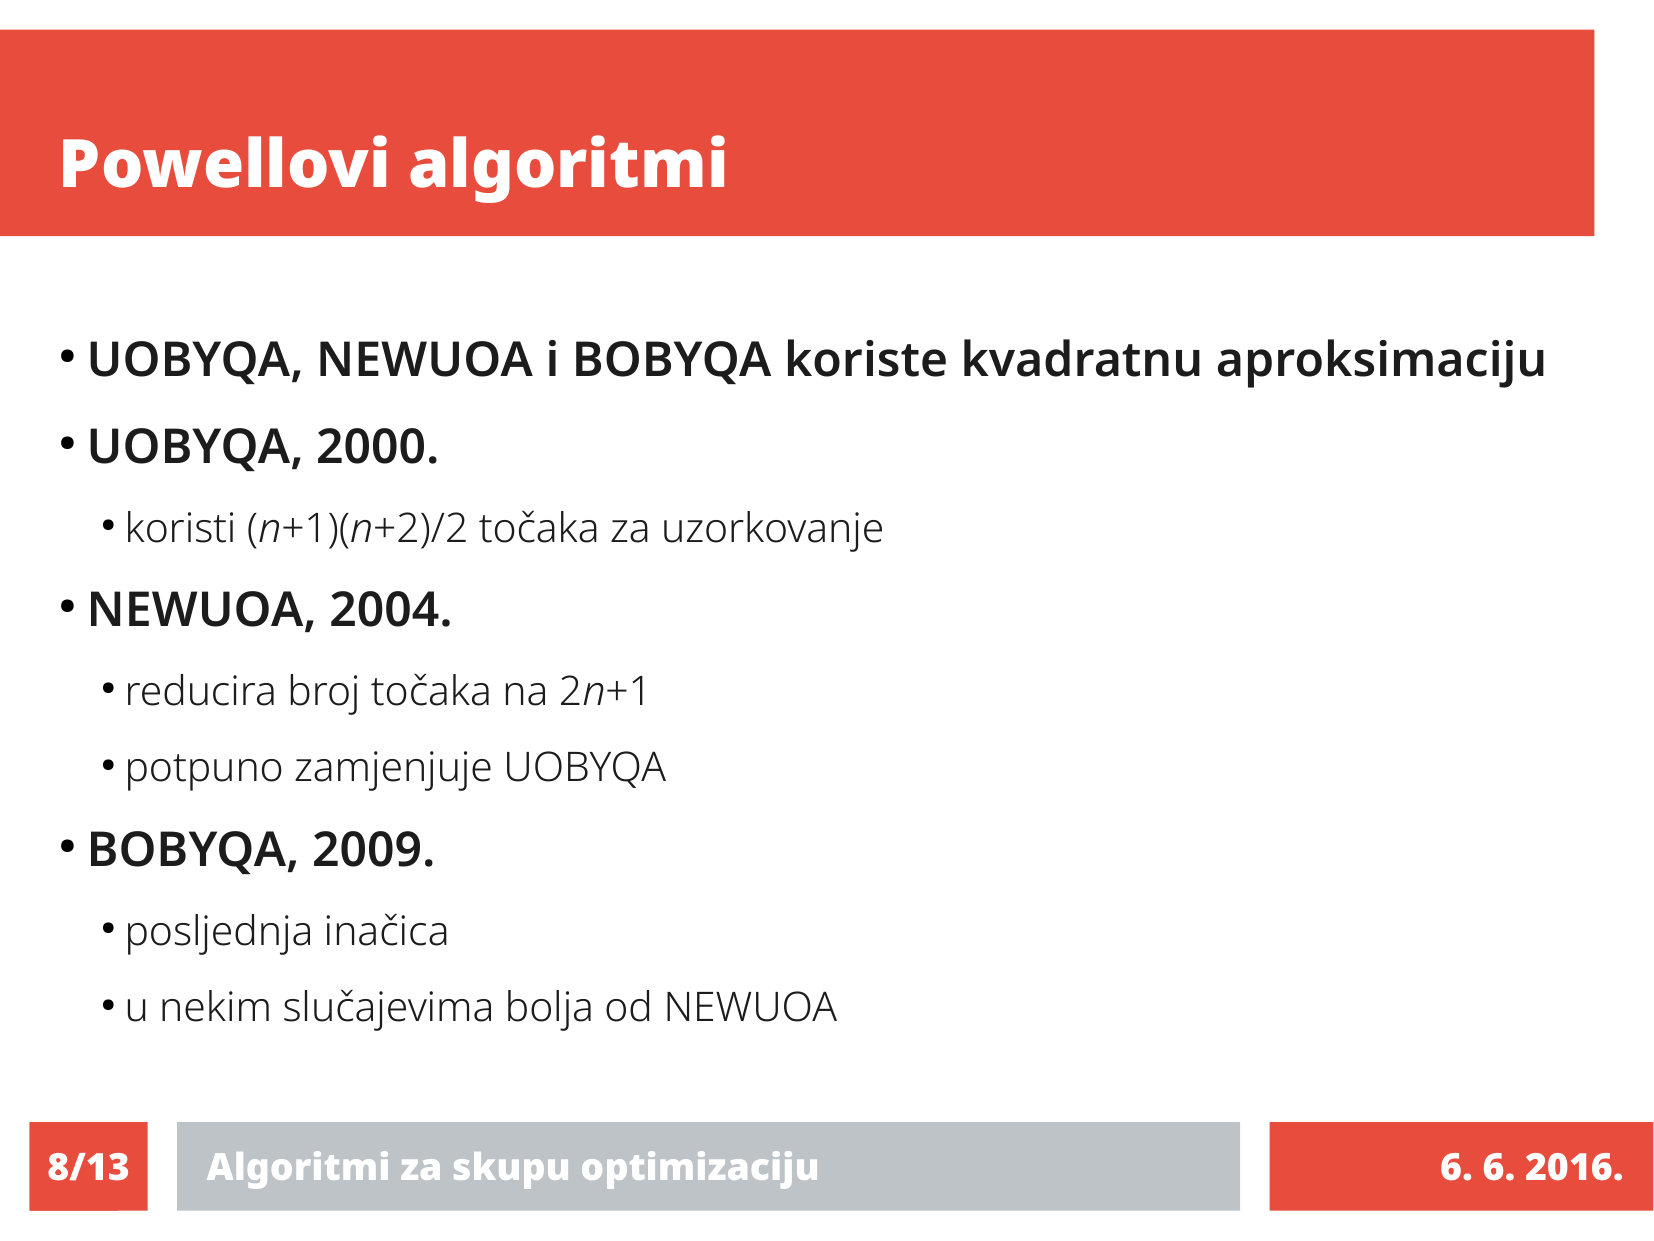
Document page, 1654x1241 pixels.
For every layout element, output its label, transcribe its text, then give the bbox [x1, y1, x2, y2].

title Powellovi algoritmi [59, 59, 1595, 207]
list UOBYQA, NEWUOA i BOBYQA koriste kvadratnu aproksimaciju UOBYQA, 2000. koristi (n+1)(n+2)/2 točaka za uzorkovanje NEWUOA, 2004. reducira broj točaka na 2n+1 potpuno zamjenjuje UOBYQA BOBYQA, 2009. posljednja inačica u nekim slučajevima bolja od NEWUOA [59, 324, 1565, 1093]
